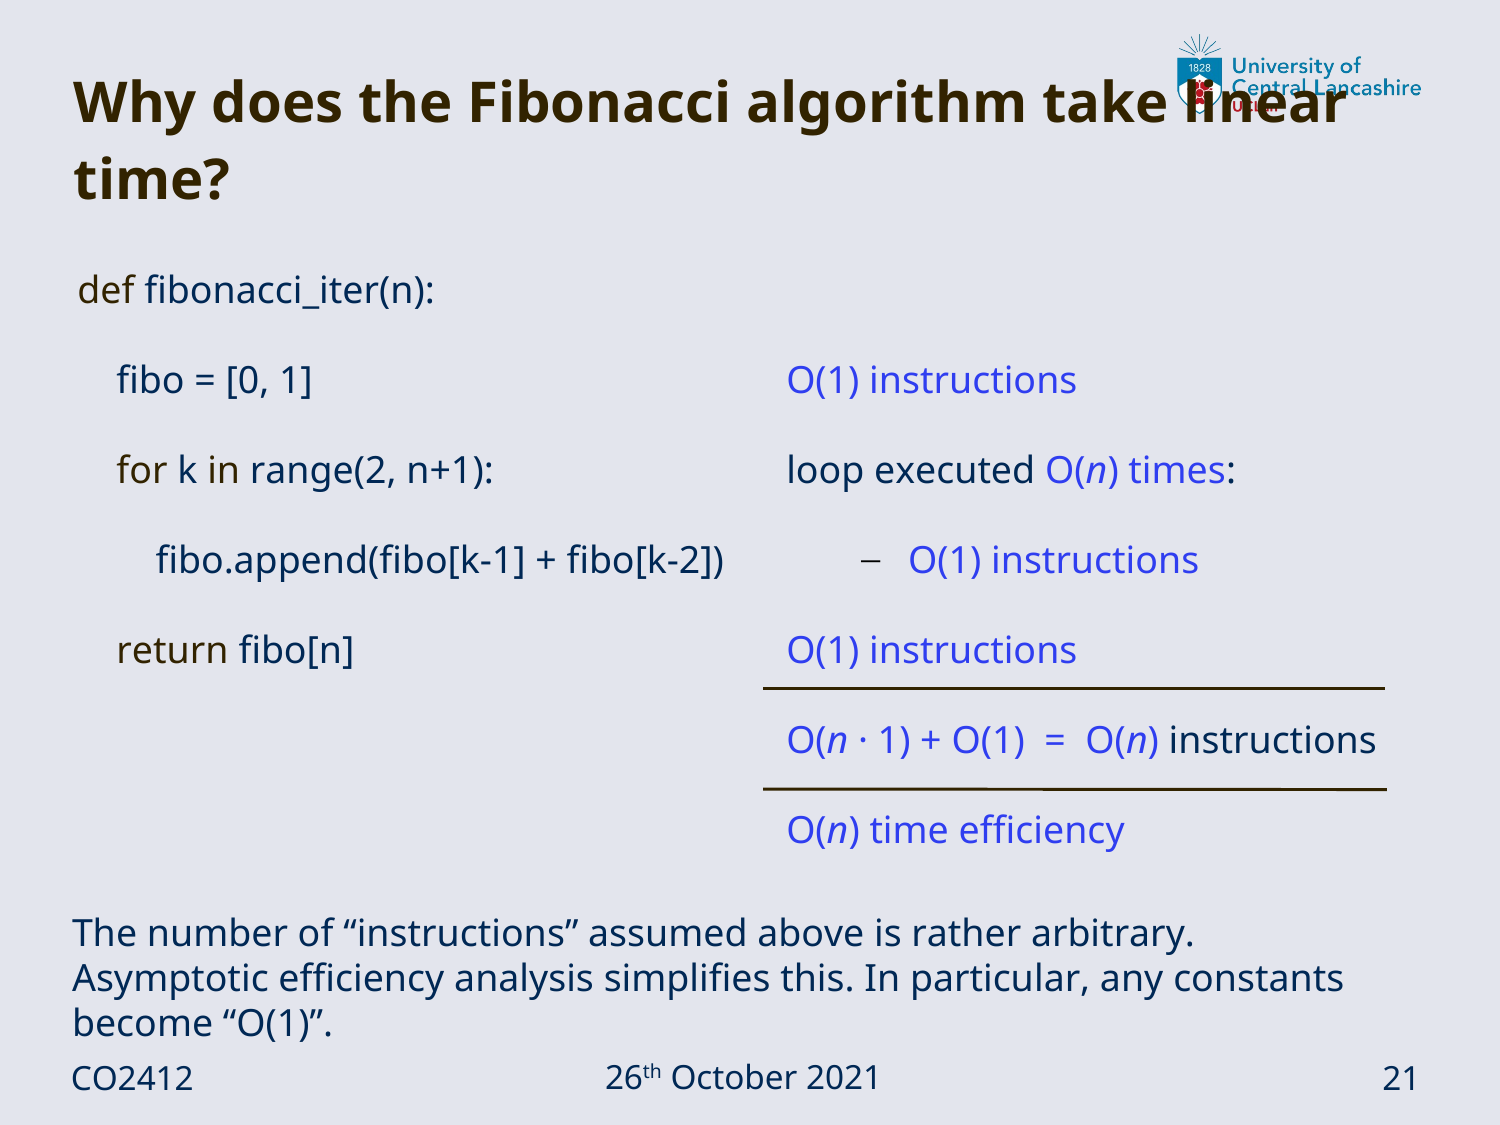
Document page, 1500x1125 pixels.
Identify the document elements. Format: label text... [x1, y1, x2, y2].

text_box O(1) instructions loop executed O(n) times: O(1) instructions O(1) instructions O(n · 1) + O(1) = O(n) instructions O(n) time efficiency [771, 258, 1478, 883]
picture [1177, 34, 1421, 93]
text_box The number of “instructions” assumed above is rather arbitrary. Asymptotic efficiency analysis simplifies this. In particular, any constants become “O(1)”. [57, 901, 1415, 1007]
title Why does the Fibonacci algorithm take linear time? [58, 93, 1475, 186]
text_box def fibonacci_iter(n): fibo = [0, 1] for k in range(2, n+1): fibo.append(fibo[k-1] + fibo[k-2]) return fibo[n] [62, 258, 770, 679]
picture [1180, 83, 1187, 93]
